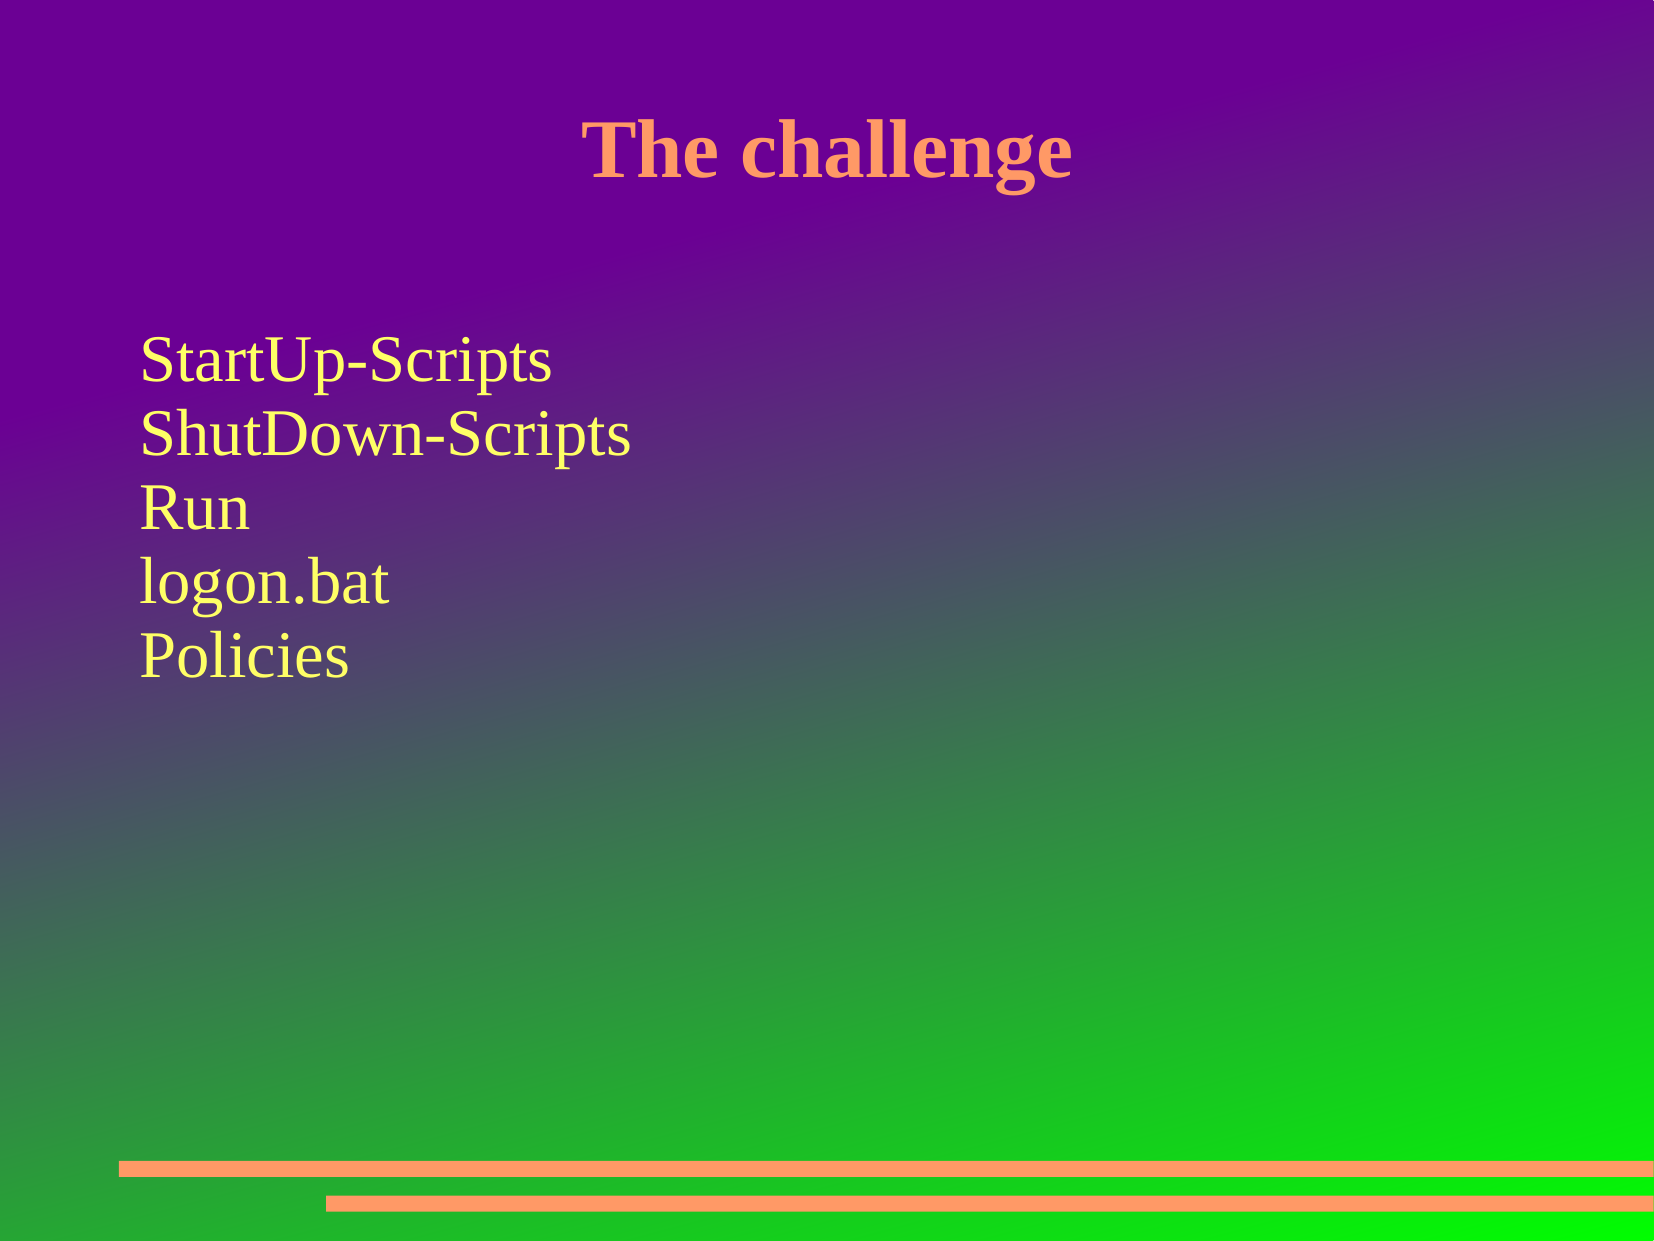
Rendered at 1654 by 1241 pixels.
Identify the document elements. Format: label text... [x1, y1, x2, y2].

list StartUp-Scripts ShutDown-Scripts Run logon.bat Policies [121, 322, 1561, 1133]
title The challenge [121, 46, 1534, 254]
